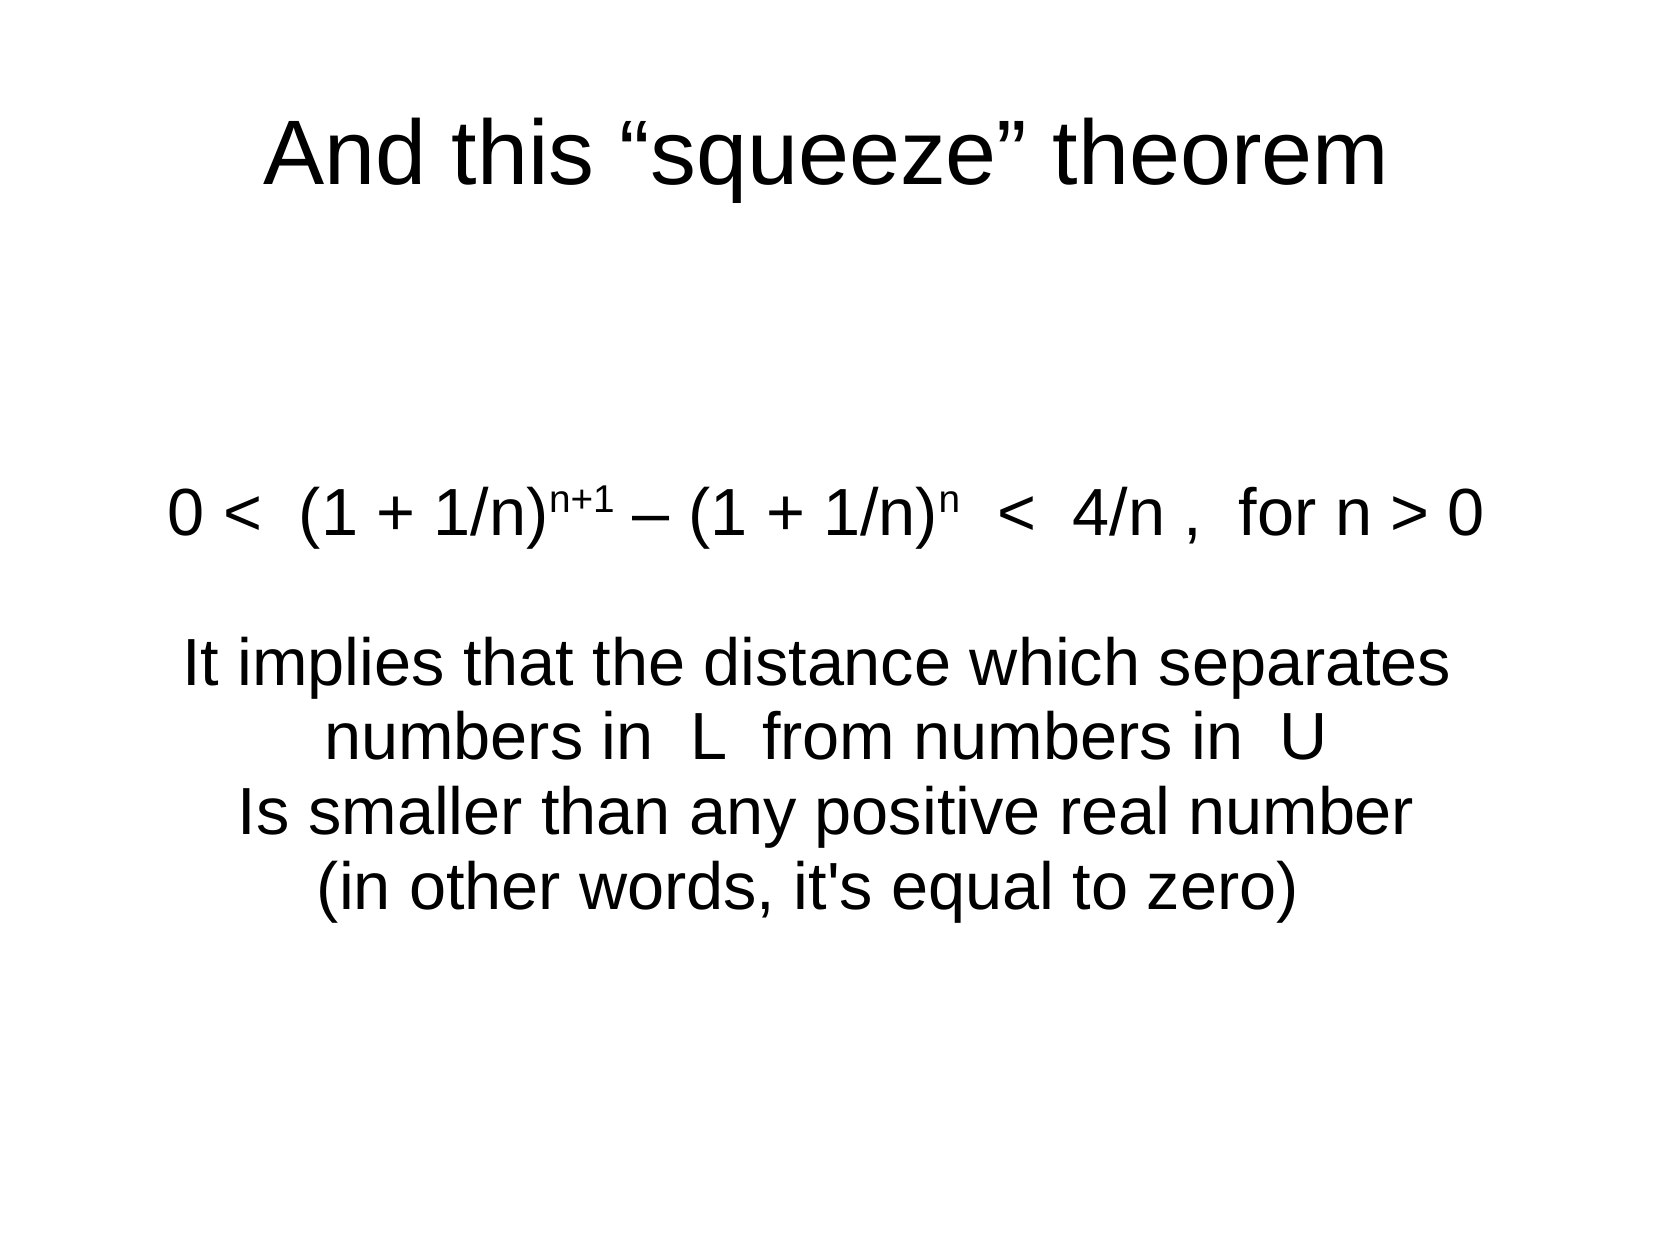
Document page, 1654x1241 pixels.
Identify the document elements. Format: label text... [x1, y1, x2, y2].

subtitle 0 < (1 + 1/n)n+1 – (1 + 1/n)n < 4/n , for n > 0 It implies that the distance which separates numbers in L from numbers in U Is smaller than any positive real number (in other words, it's equal to zero) [82, 297, 1571, 1102]
title And this “squeeze” theorem [82, 56, 1571, 250]
